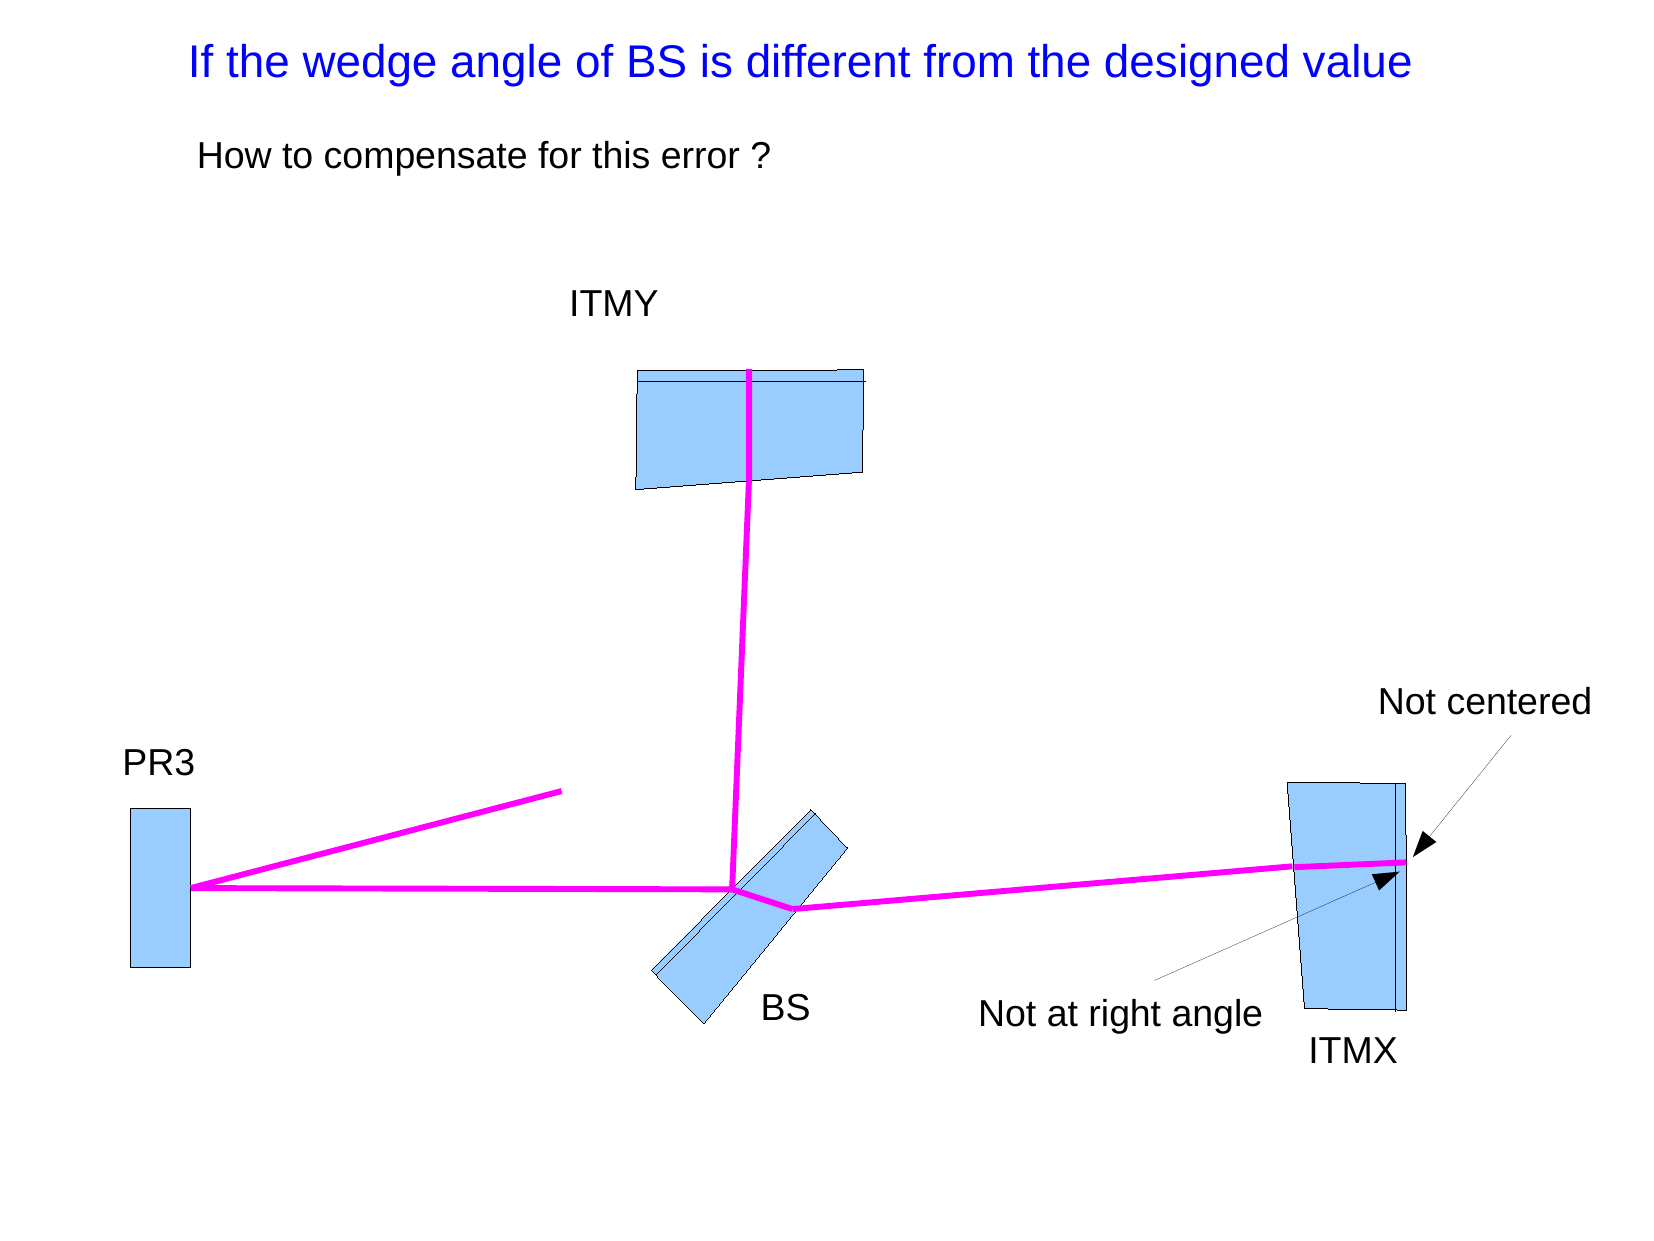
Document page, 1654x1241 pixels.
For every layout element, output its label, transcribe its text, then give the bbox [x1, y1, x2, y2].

text_box [1396, 866, 1407, 1011]
text_box Not centered [1363, 673, 1607, 731]
text_box ITMX [1293, 1022, 1414, 1080]
text_box How to compensate for this error ? [182, 127, 787, 184]
text_box [130, 808, 191, 968]
text_box [736, 809, 848, 905]
text_box [635, 382, 746, 490]
text_box [1297, 877, 1395, 1010]
text_box [651, 893, 796, 1024]
text_box ITMY [554, 275, 674, 333]
text_box Not at right angle [963, 985, 1279, 1043]
text_box [753, 382, 864, 481]
text_box [637, 370, 746, 381]
text_box PR3 [107, 733, 210, 791]
text_box BS [745, 979, 826, 1036]
text_box [1287, 782, 1395, 916]
text_box [1396, 783, 1407, 859]
text_box [753, 369, 864, 381]
text_box If the wedge angle of BS is different from the designed value [173, 28, 1429, 95]
